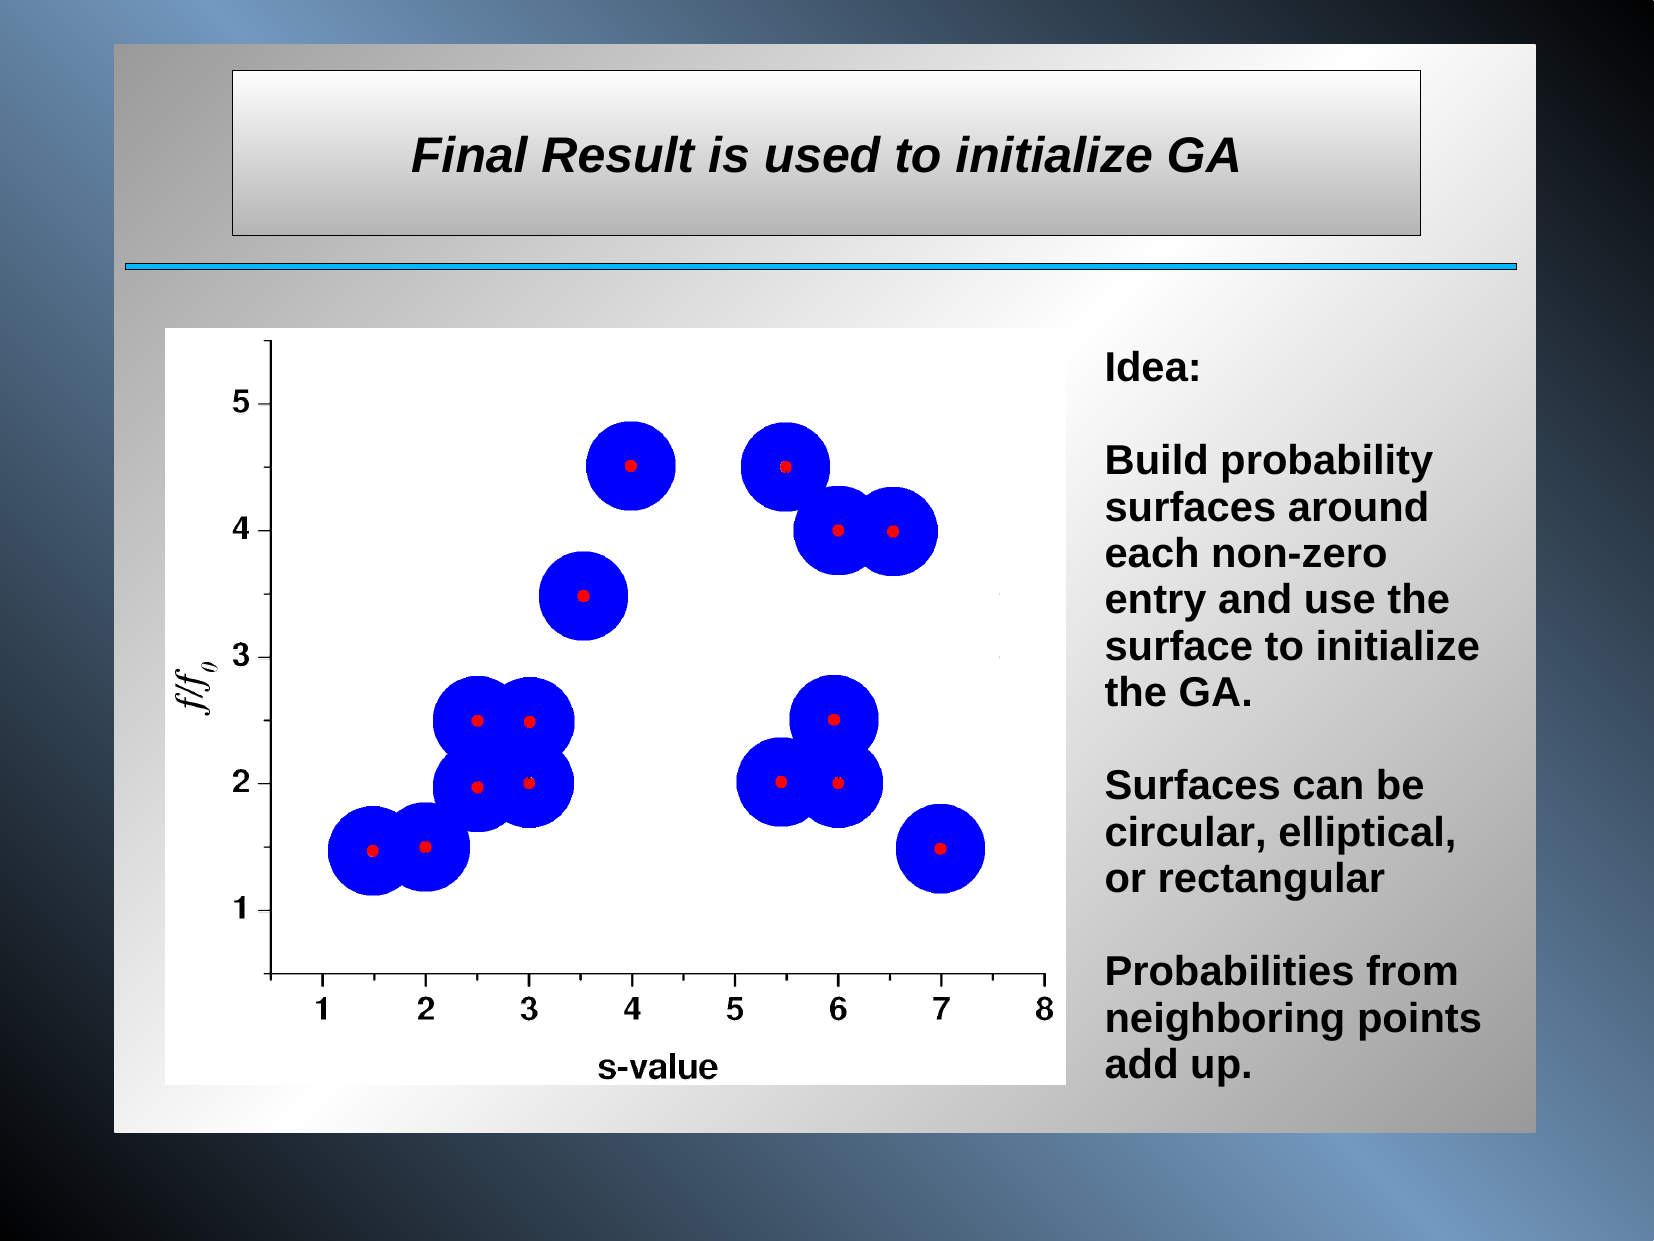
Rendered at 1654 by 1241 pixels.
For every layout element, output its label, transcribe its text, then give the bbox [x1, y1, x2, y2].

picture [165, 328, 1066, 1085]
text_box Idea: Build probability surfaces around each non-zero entry and use the surface to initialize the GA. Surfaces can be circular, elliptical, or rectangular Probabilities from neighboring points add up. [1067, 343, 1496, 1088]
text_box Final Result is used to initialize GA [246, 127, 1407, 196]
text_box [125, 263, 1517, 270]
text_box [232, 70, 1421, 236]
